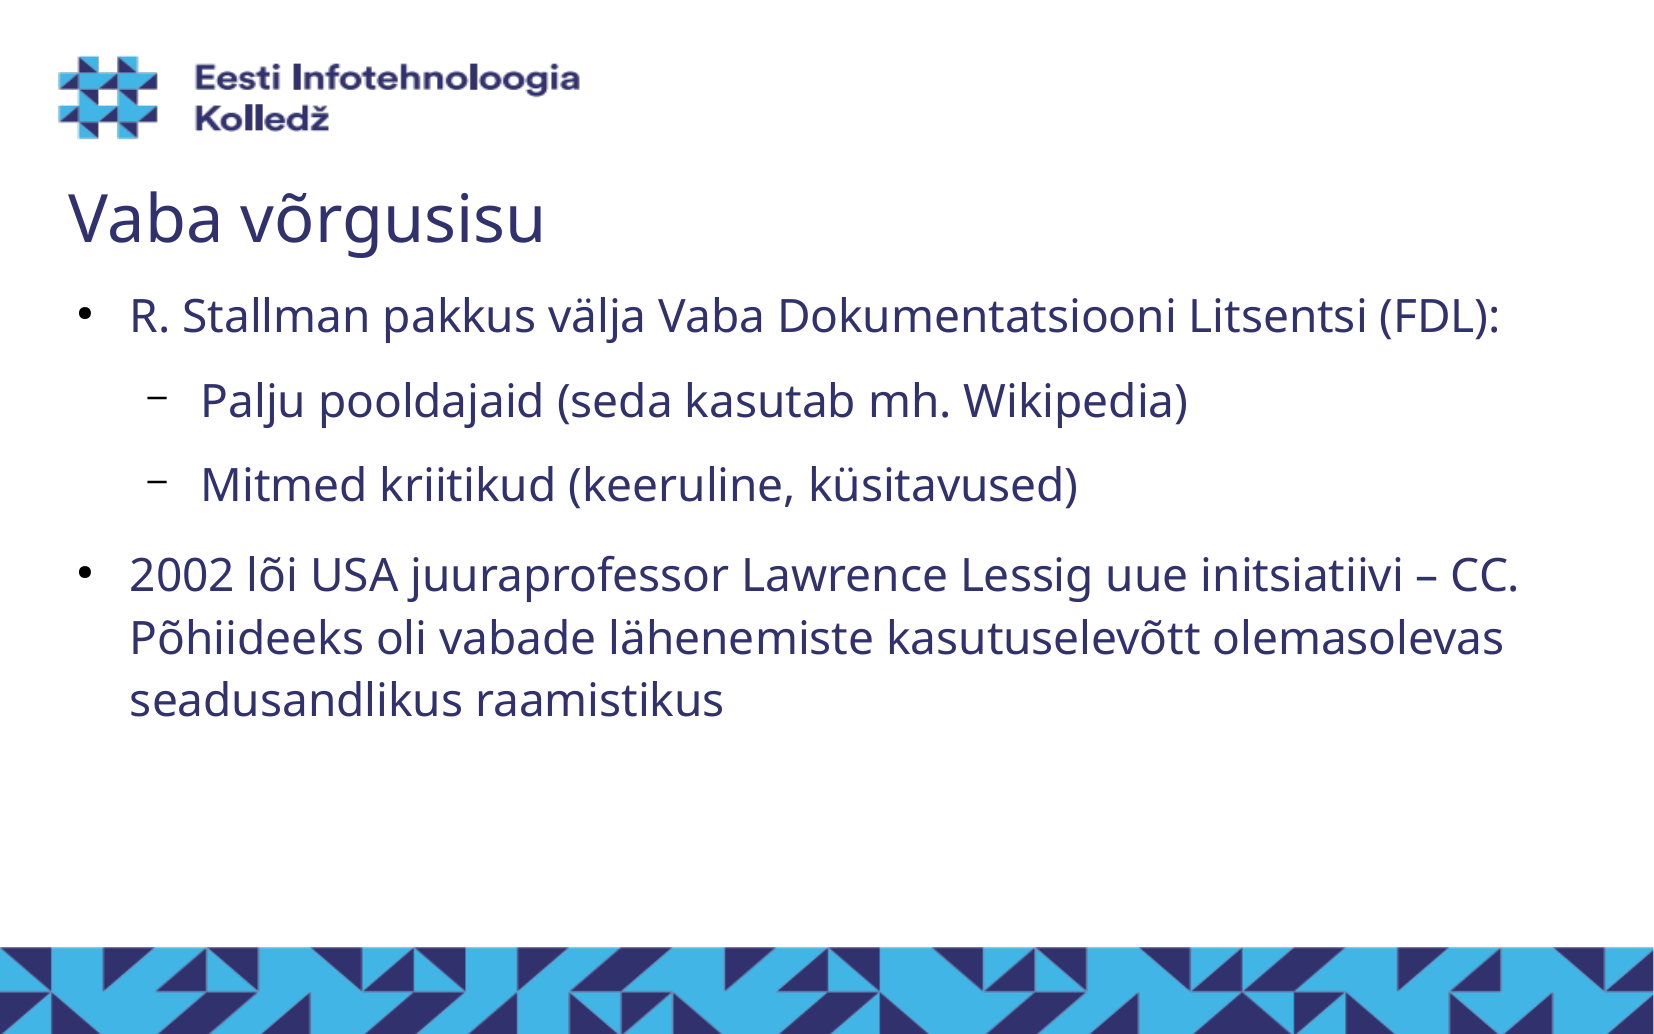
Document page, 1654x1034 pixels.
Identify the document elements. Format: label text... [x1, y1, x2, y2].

list R. Stallman pakkus välja Vaba Dokumentatsiooni Litsentsi (FDL): Palju pooldajaid (seda kasutab mh. Wikipedia) Mitmed kriitikud (keeruline, küsitavused) 2002 lõi USA juuraprofessor Lawrence Lessig uue initsiatiivi – CC. Põhiideeks oli vabade lähenemiste kasutuselevõtt olemasolevas seadusandlikus raamistikus [59, 283, 1595, 936]
title Vaba võrgusisu [68, 147, 1536, 283]
